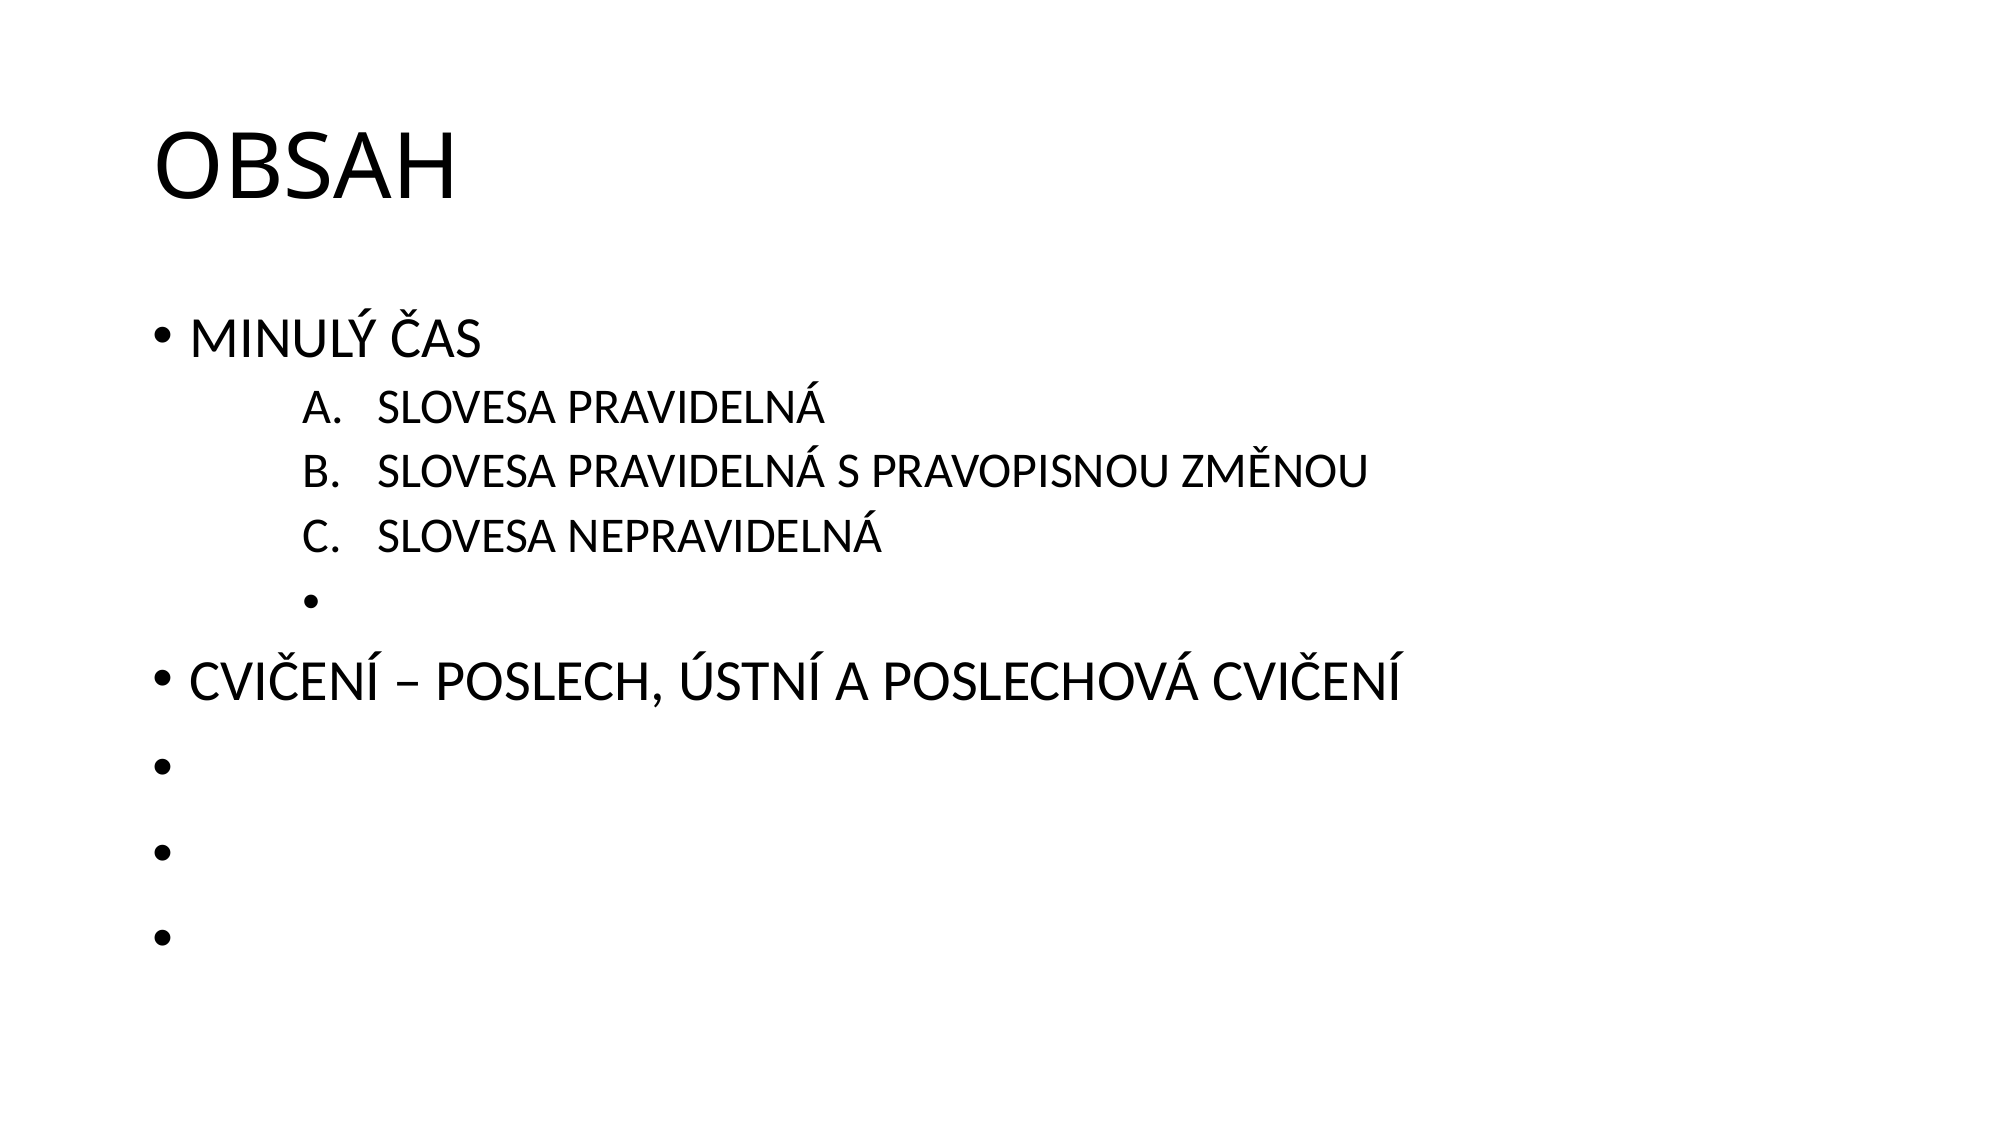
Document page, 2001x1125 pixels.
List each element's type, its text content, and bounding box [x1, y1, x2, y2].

list MINULÝ ČAS SLOVESA PRAVIDELNÁ SLOVESA PRAVIDELNÁ S PRAVOPISNOU ZMĚNOU SLOVESA NEPRAVIDELNÁ CVIČENÍ – POSLECH, ÚSTNÍ A POSLECHOVÁ CVIČENÍ [137, 299, 1863, 1014]
title OBSAH [137, 59, 1863, 278]
